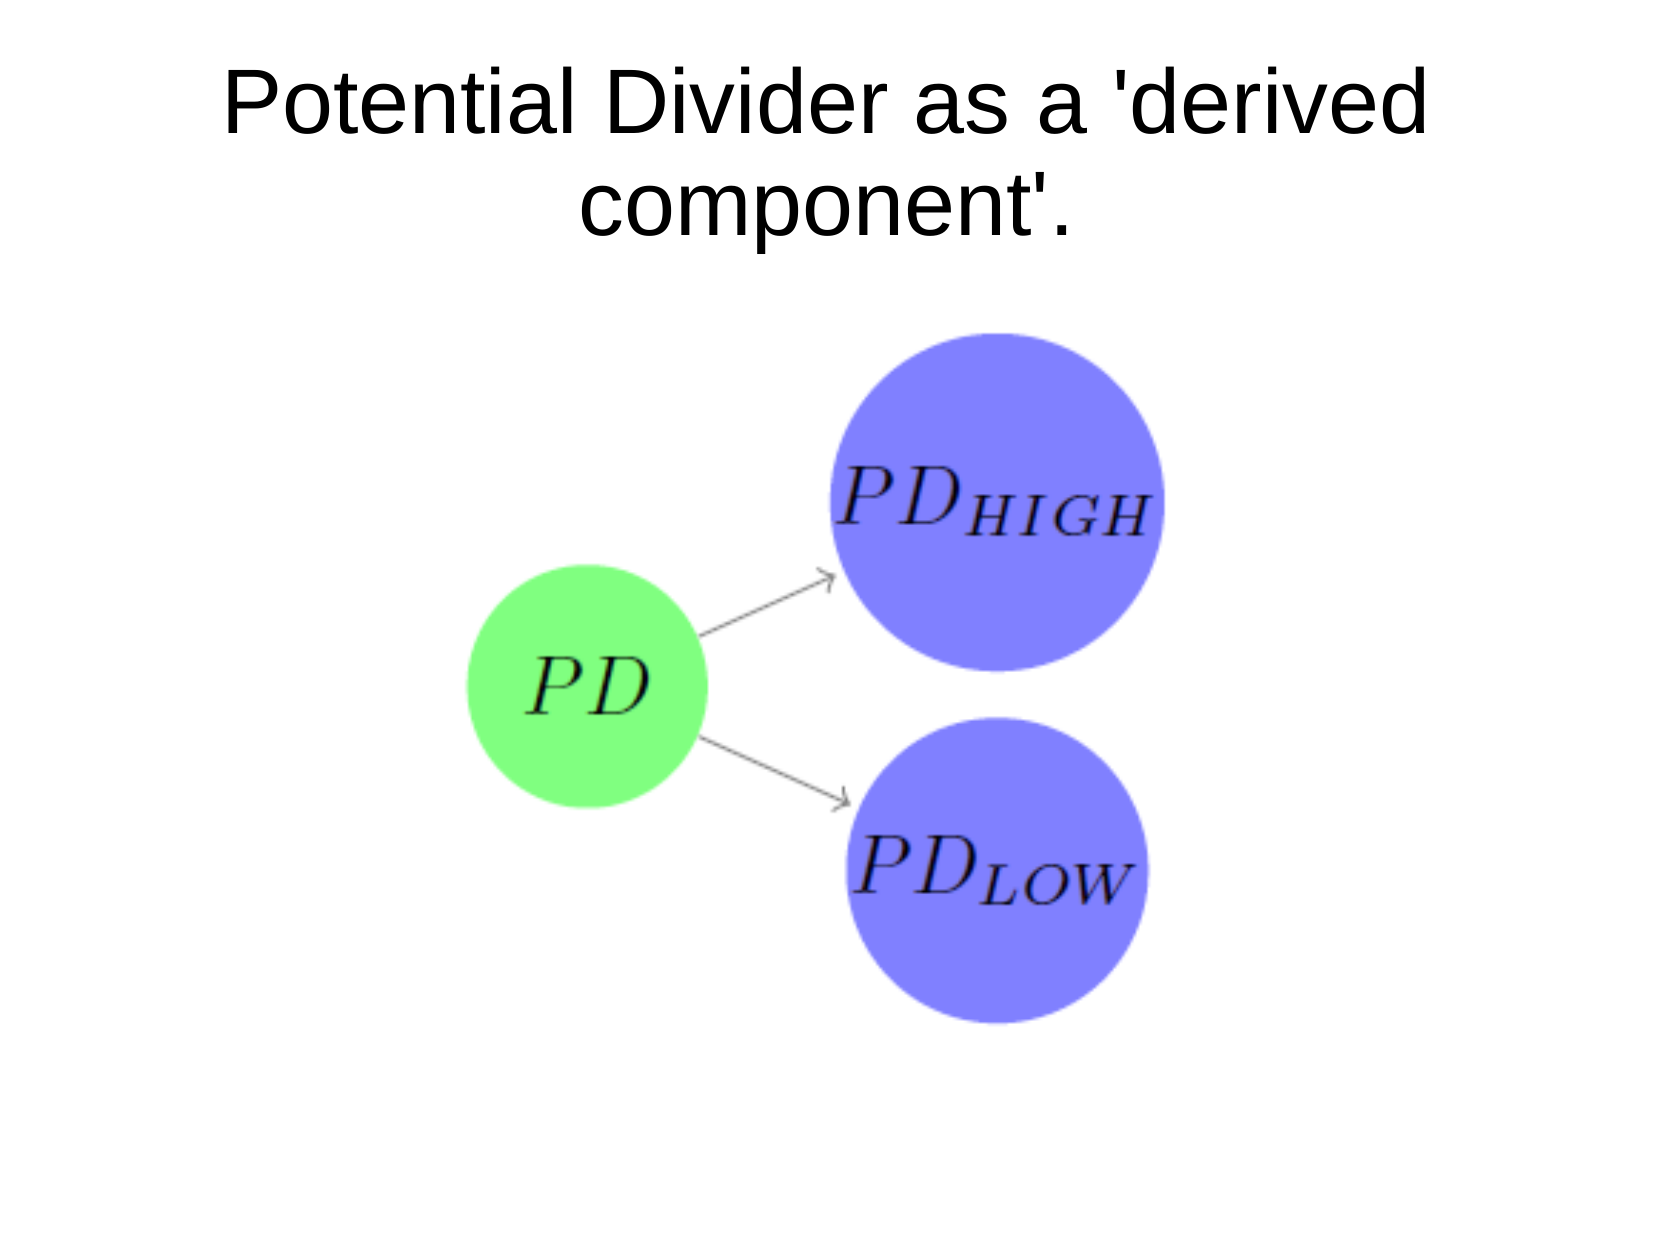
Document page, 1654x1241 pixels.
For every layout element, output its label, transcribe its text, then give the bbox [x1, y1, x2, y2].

picture [278, 274, 1388, 1093]
title Potential Divider as a 'derived component'. [82, 49, 1571, 257]
